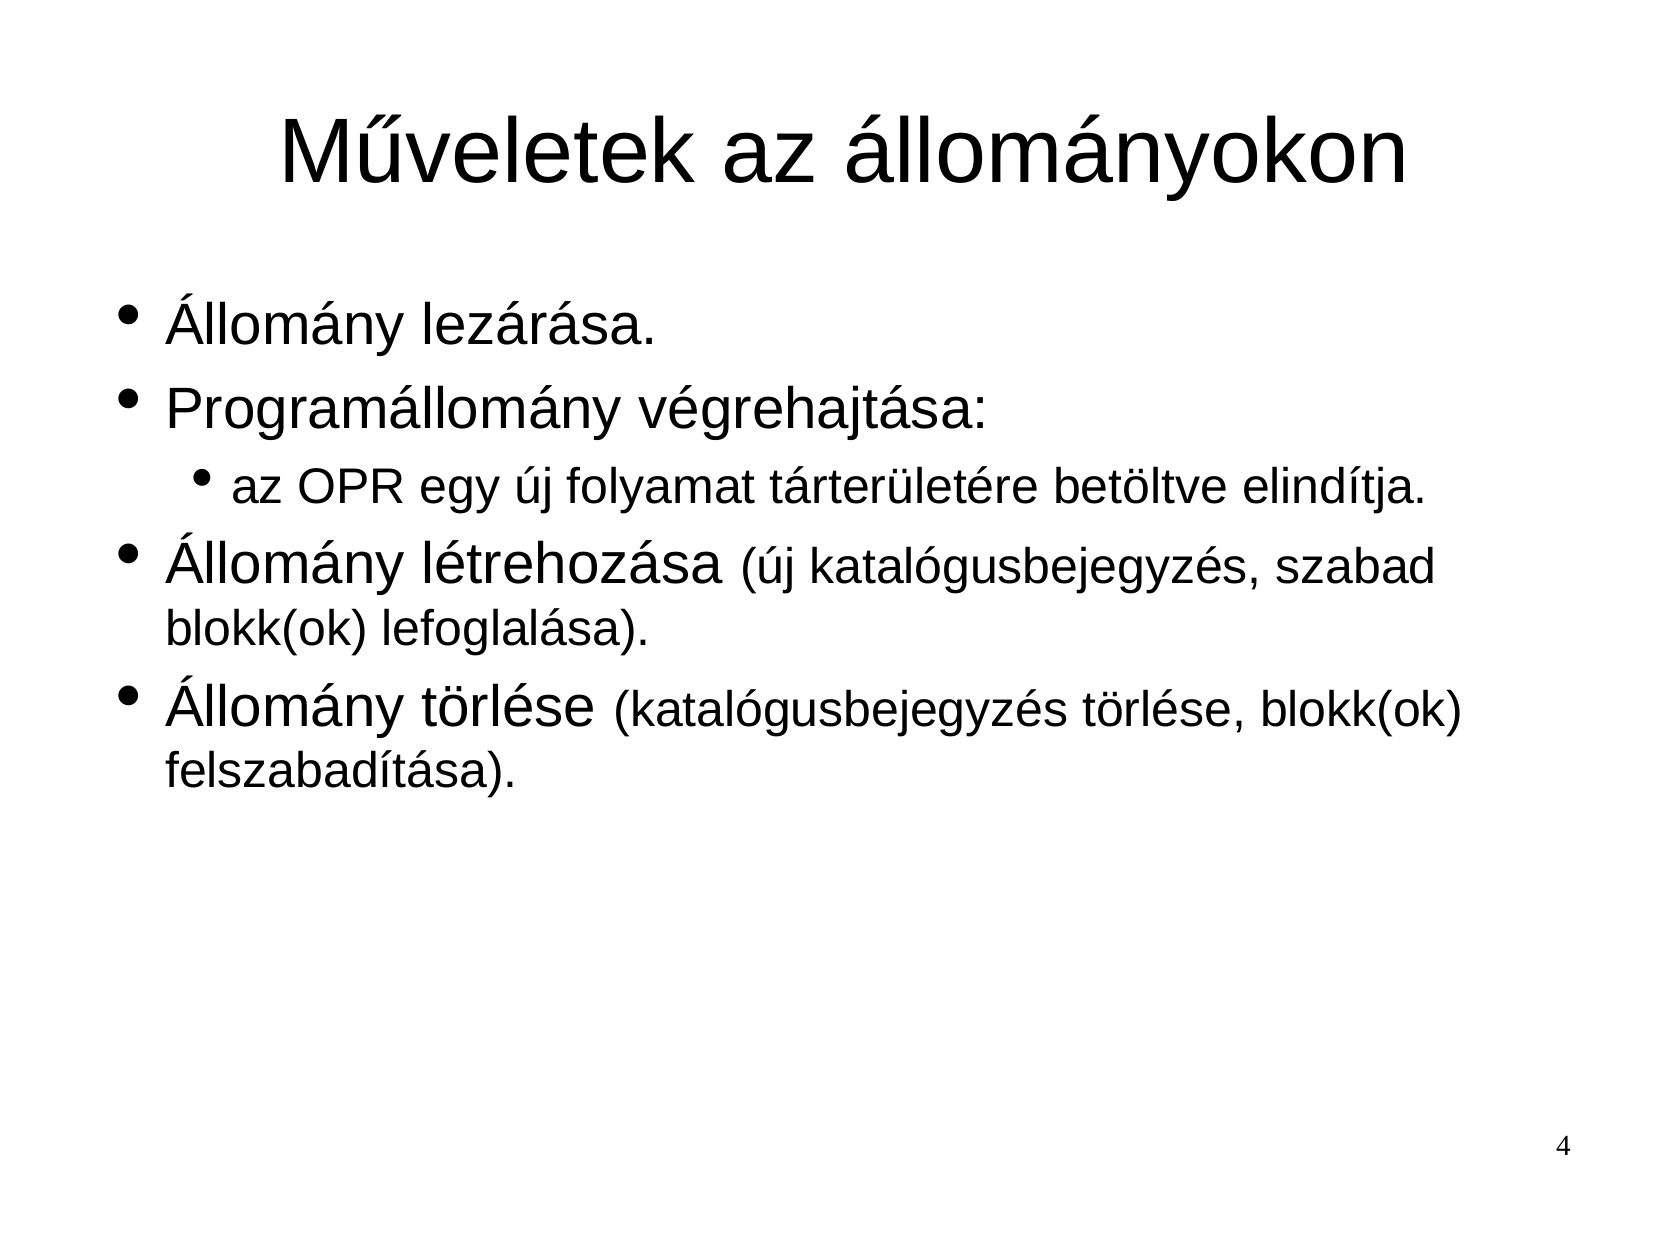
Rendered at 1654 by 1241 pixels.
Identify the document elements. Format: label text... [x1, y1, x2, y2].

title Műveletek az állományokon [124, 42, 1530, 250]
list Állomány lezárása. Programállomány végrehajtása: az OPR egy új folyamat tárterületére betöltve elindítja. Állomány létrehozása (új katalógusbejegyzés, szabad blokk(ok) lefoglalása). Állomány törlése (katalógusbejegyzés törlése, blokk(ok) felszabadítása). [28, 278, 1530, 1097]
